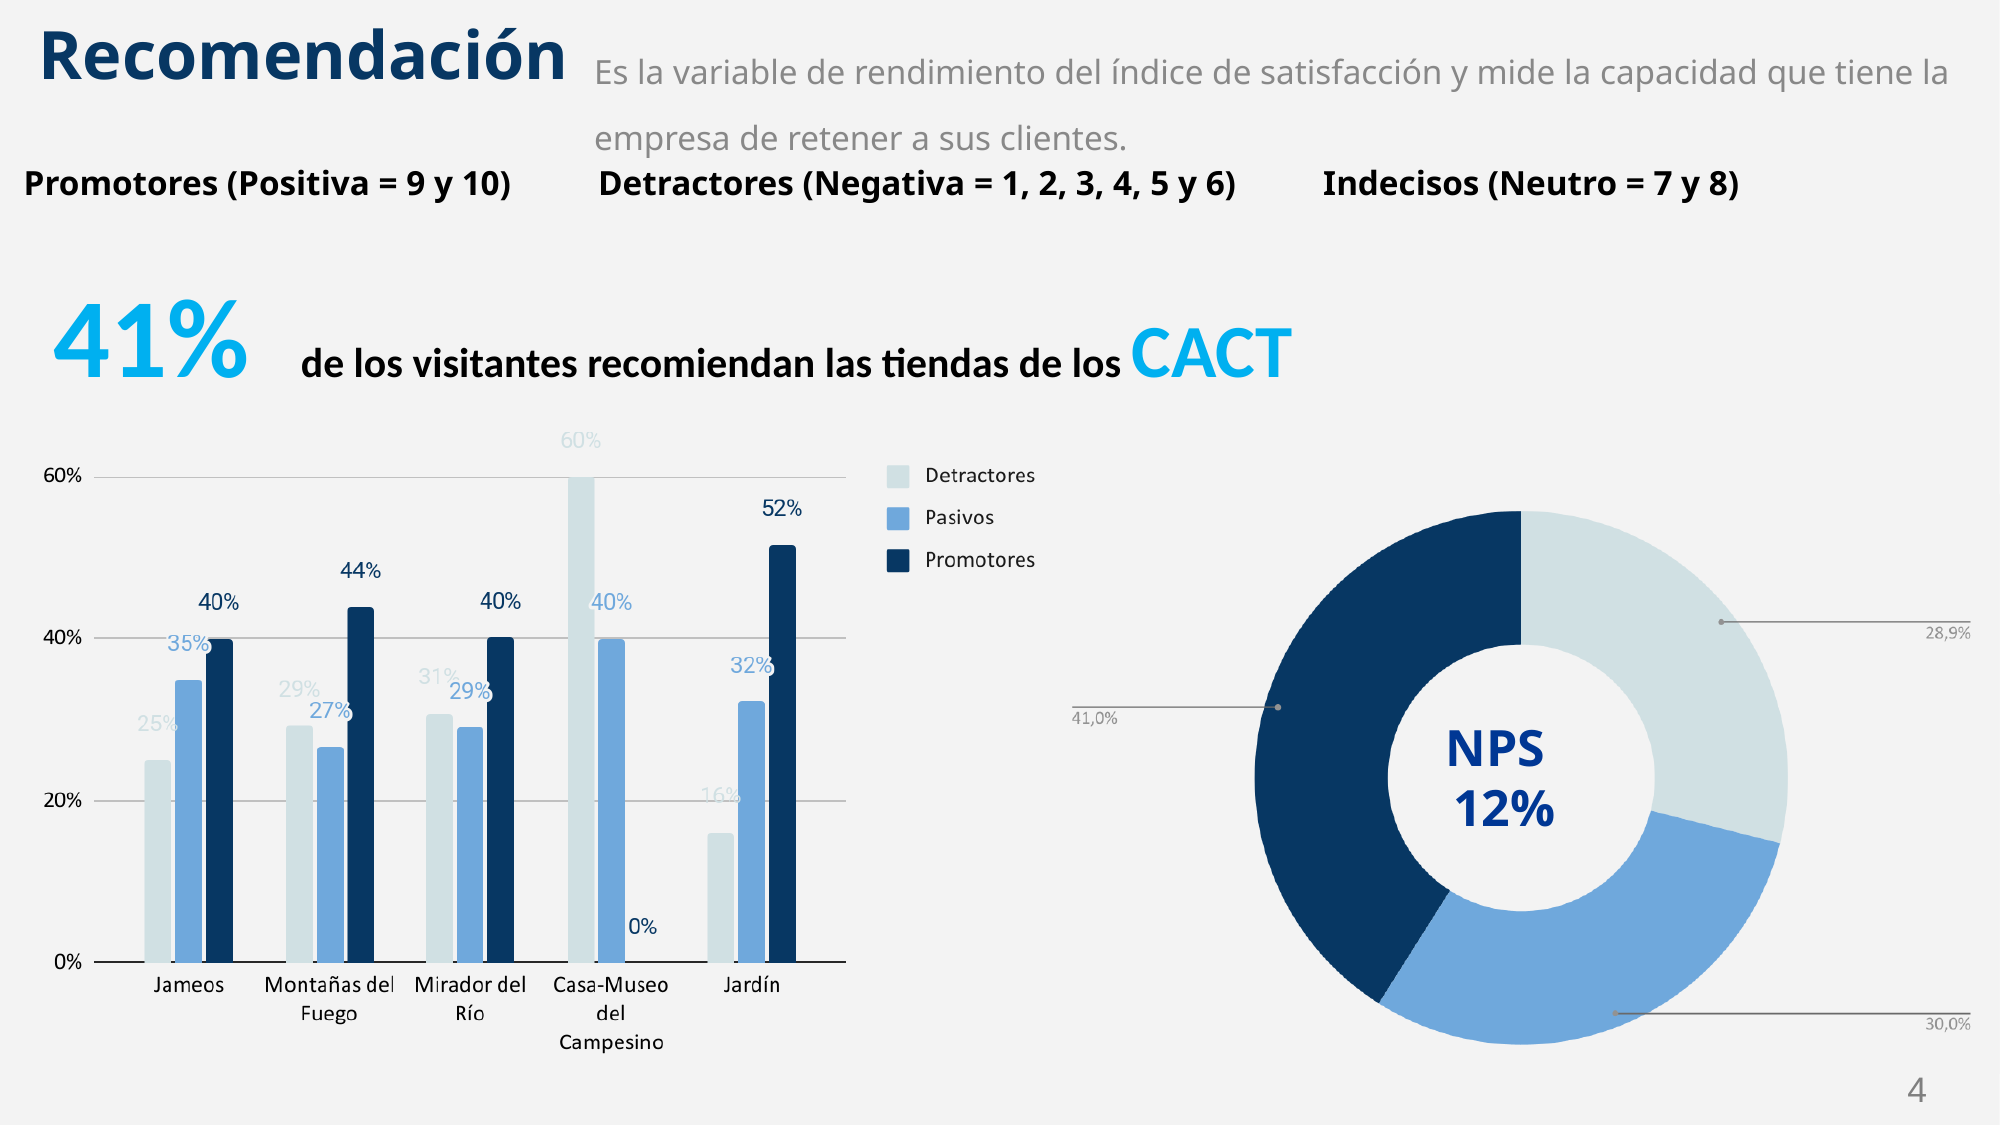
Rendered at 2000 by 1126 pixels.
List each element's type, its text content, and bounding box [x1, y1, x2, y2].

text_box Es la variable de rendimiento del índice de satisfacción y mide la capacidad que tiene la empresa de retener a sus clientes. [531, 0, 2000, 277]
slide_number <number> [1478, 1058, 1945, 1119]
text_box NPS 12% [1445, 716, 1563, 837]
text_box Promotores (Positiva = 9 y 10) Detractores (Negativa = 1, 2, 3, 4, 5 y 6) Indecisos (Neutro = 7 y 8) [23, 128, 531, 235]
text_box Recomendación [38, 0, 531, 106]
picture [10, 432, 2000, 1087]
text_box 41% de los visitantes recomiendan las tiendas de los CACT [38, 257, 1375, 410]
